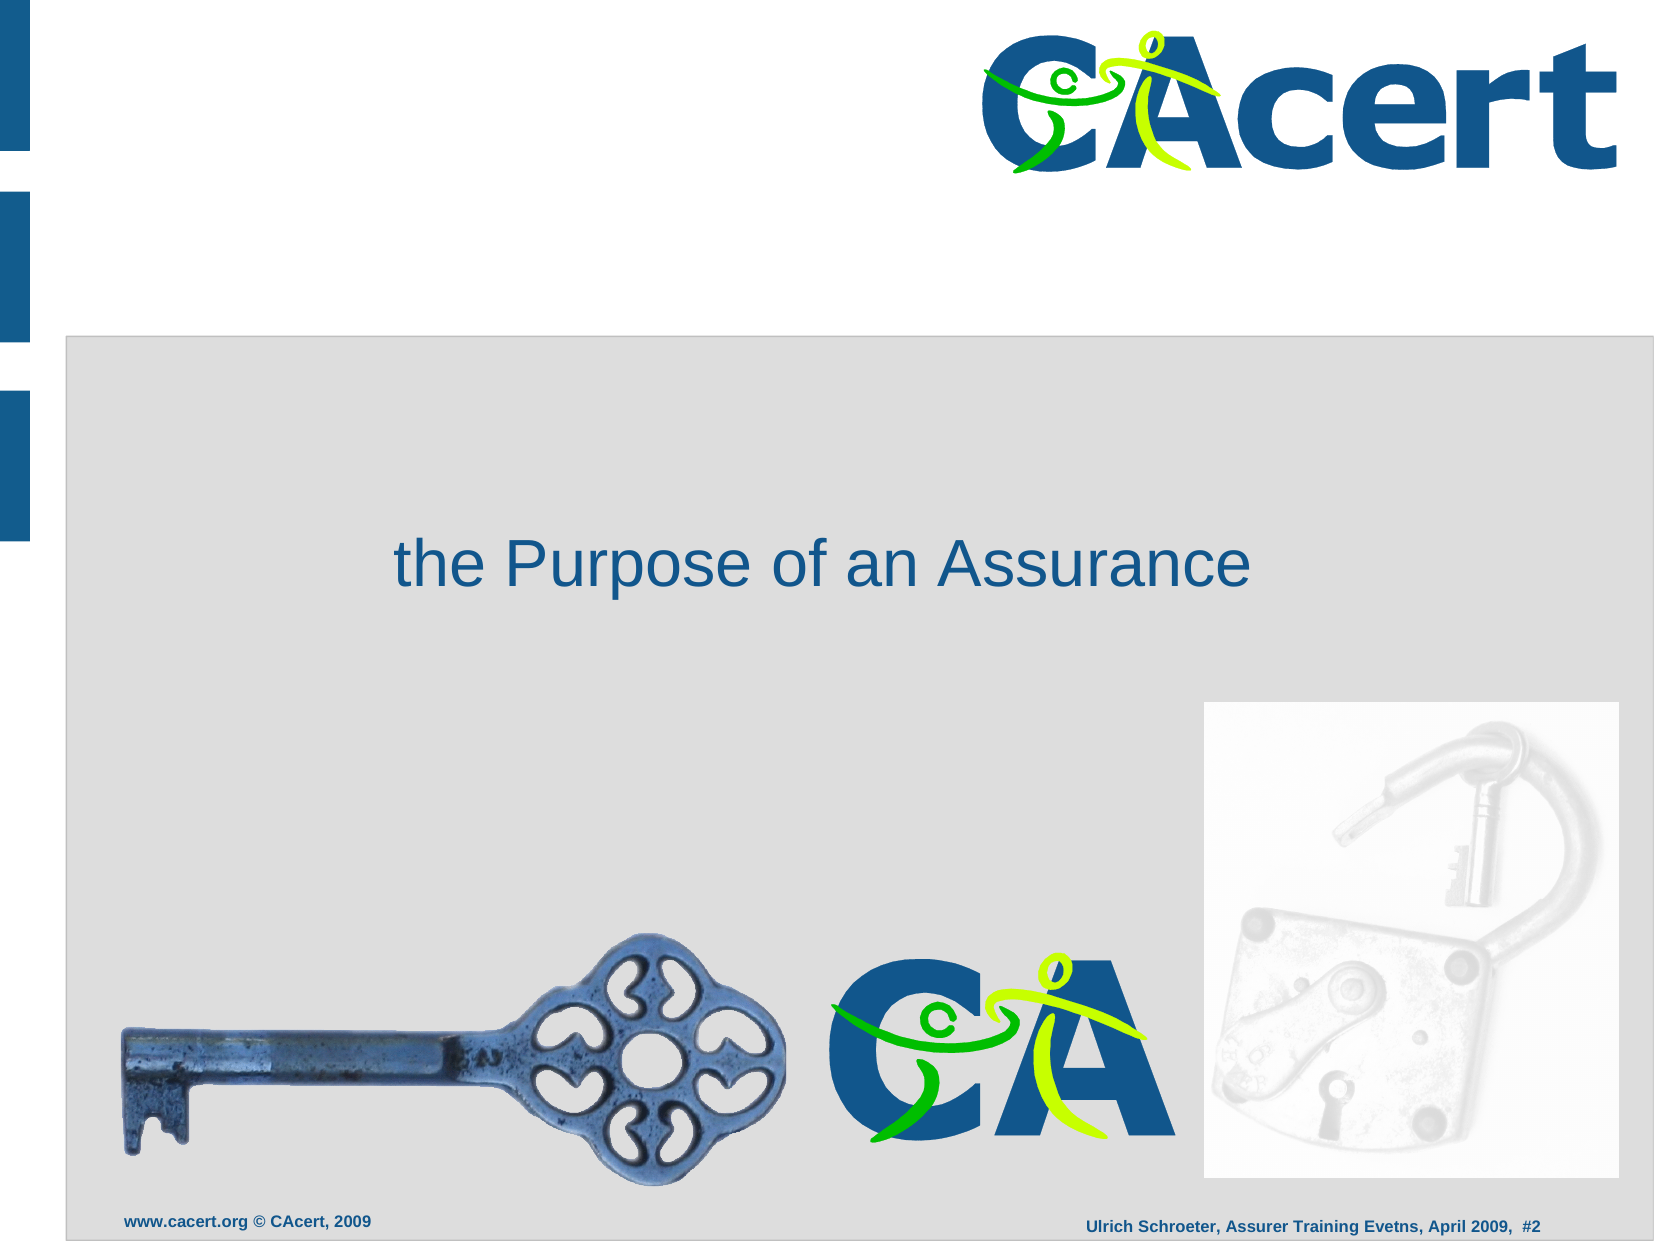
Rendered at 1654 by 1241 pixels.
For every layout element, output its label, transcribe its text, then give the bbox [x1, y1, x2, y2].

title the Purpose of an Assurance [118, 442, 1530, 601]
picture [1204, 702, 1619, 1178]
picture [106, 915, 800, 1203]
picture [826, 950, 1177, 1145]
